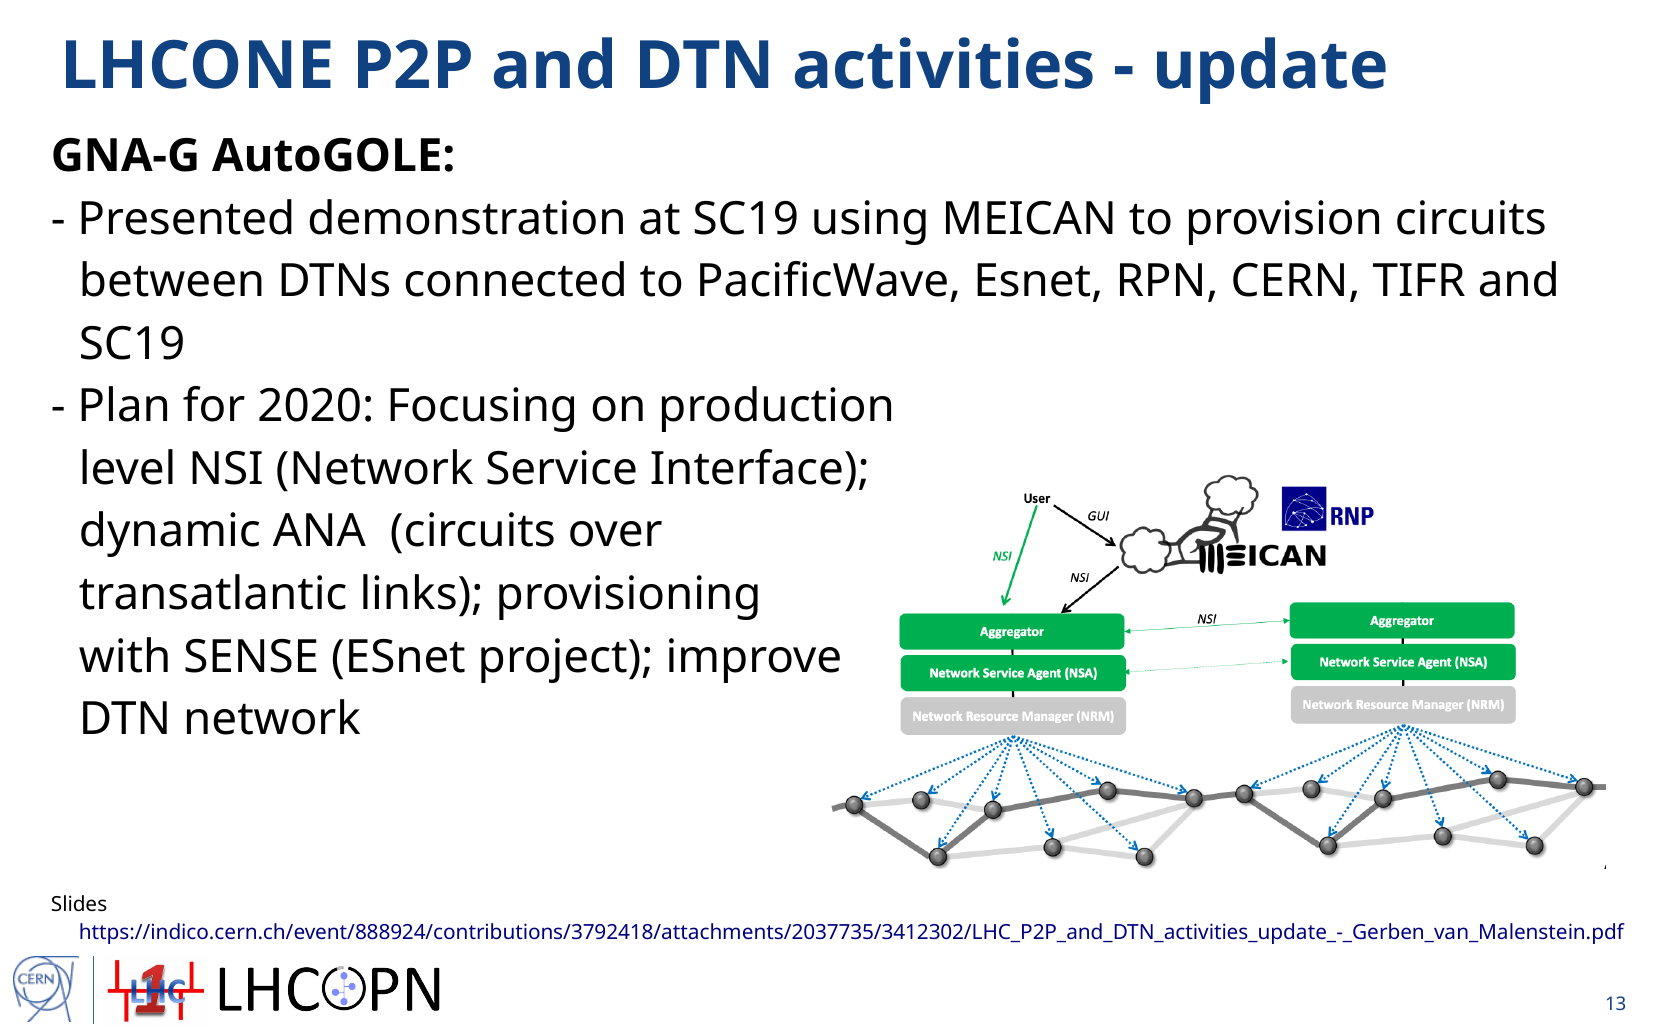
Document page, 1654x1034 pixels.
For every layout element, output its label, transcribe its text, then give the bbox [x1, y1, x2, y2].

title LHCONE P2P and DTN activities - update [60, 0, 1654, 154]
text_box GNA-G AutoGOLE: - Presented demonstration at SC19 using MEICAN to provision circuits between DTNs connected to PacificWave, Esnet, RPN, CERN, TIFR and SC19 - Plan for 2020: Focusing on production level NSI (Network Service Interface); dynamic ANA (circuits over transatlantic links); provisioning with SENSE (ESnet project); improve DTN network Slideshttps://indico.cern.ch/event/888924/contributions/3792418/attachments/2037735/3412302/LHC_P2P_and_DTN_activities_update_-_Gerben_van_Malenstein.pdf [36, 115, 1639, 1034]
picture [13, 956, 36, 1032]
